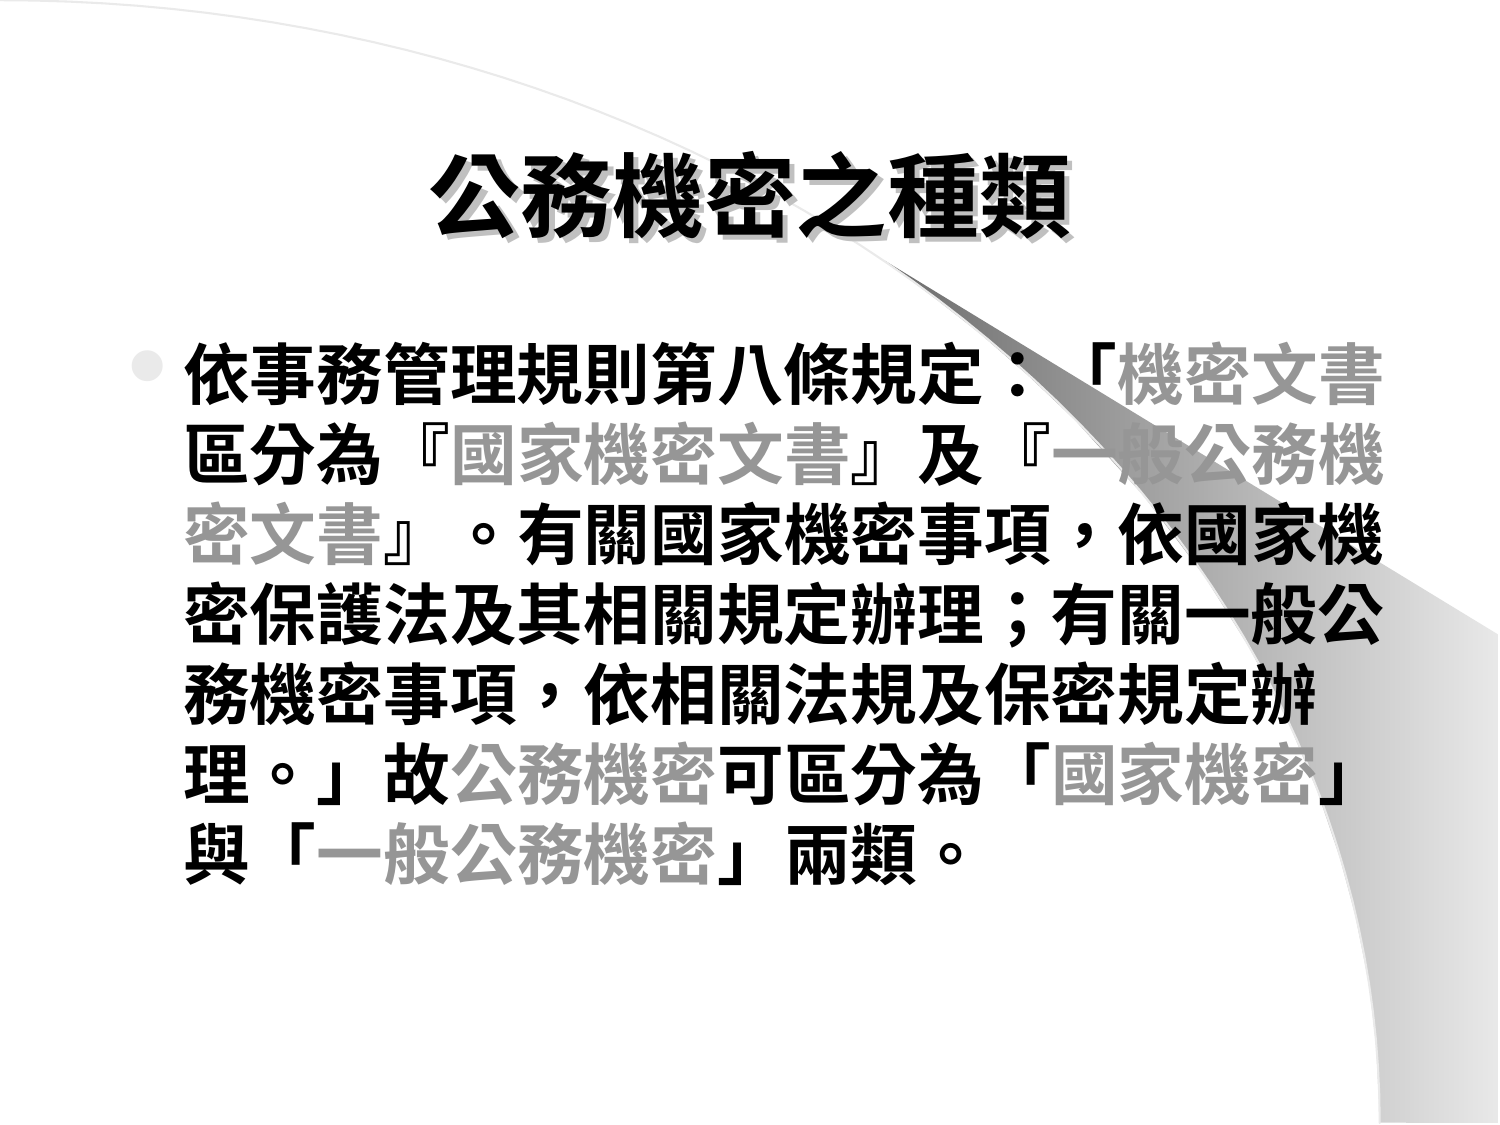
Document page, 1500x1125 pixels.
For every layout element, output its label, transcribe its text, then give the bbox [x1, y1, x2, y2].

title 公務機密之種類 [112, 99, 1388, 288]
list 依事務管理規則第八條規定：「機密文書區分為『國家機密文書』及『一般公務機密文書』。有關國家機密事項，依國家機密保護法及其相關規定辦理；有關一般公務機密事項，依相關法規及保密規定辦理。」故公務機密可區分為「國家機密」與「一般公務機密」兩類。 [112, 324, 1413, 1000]
